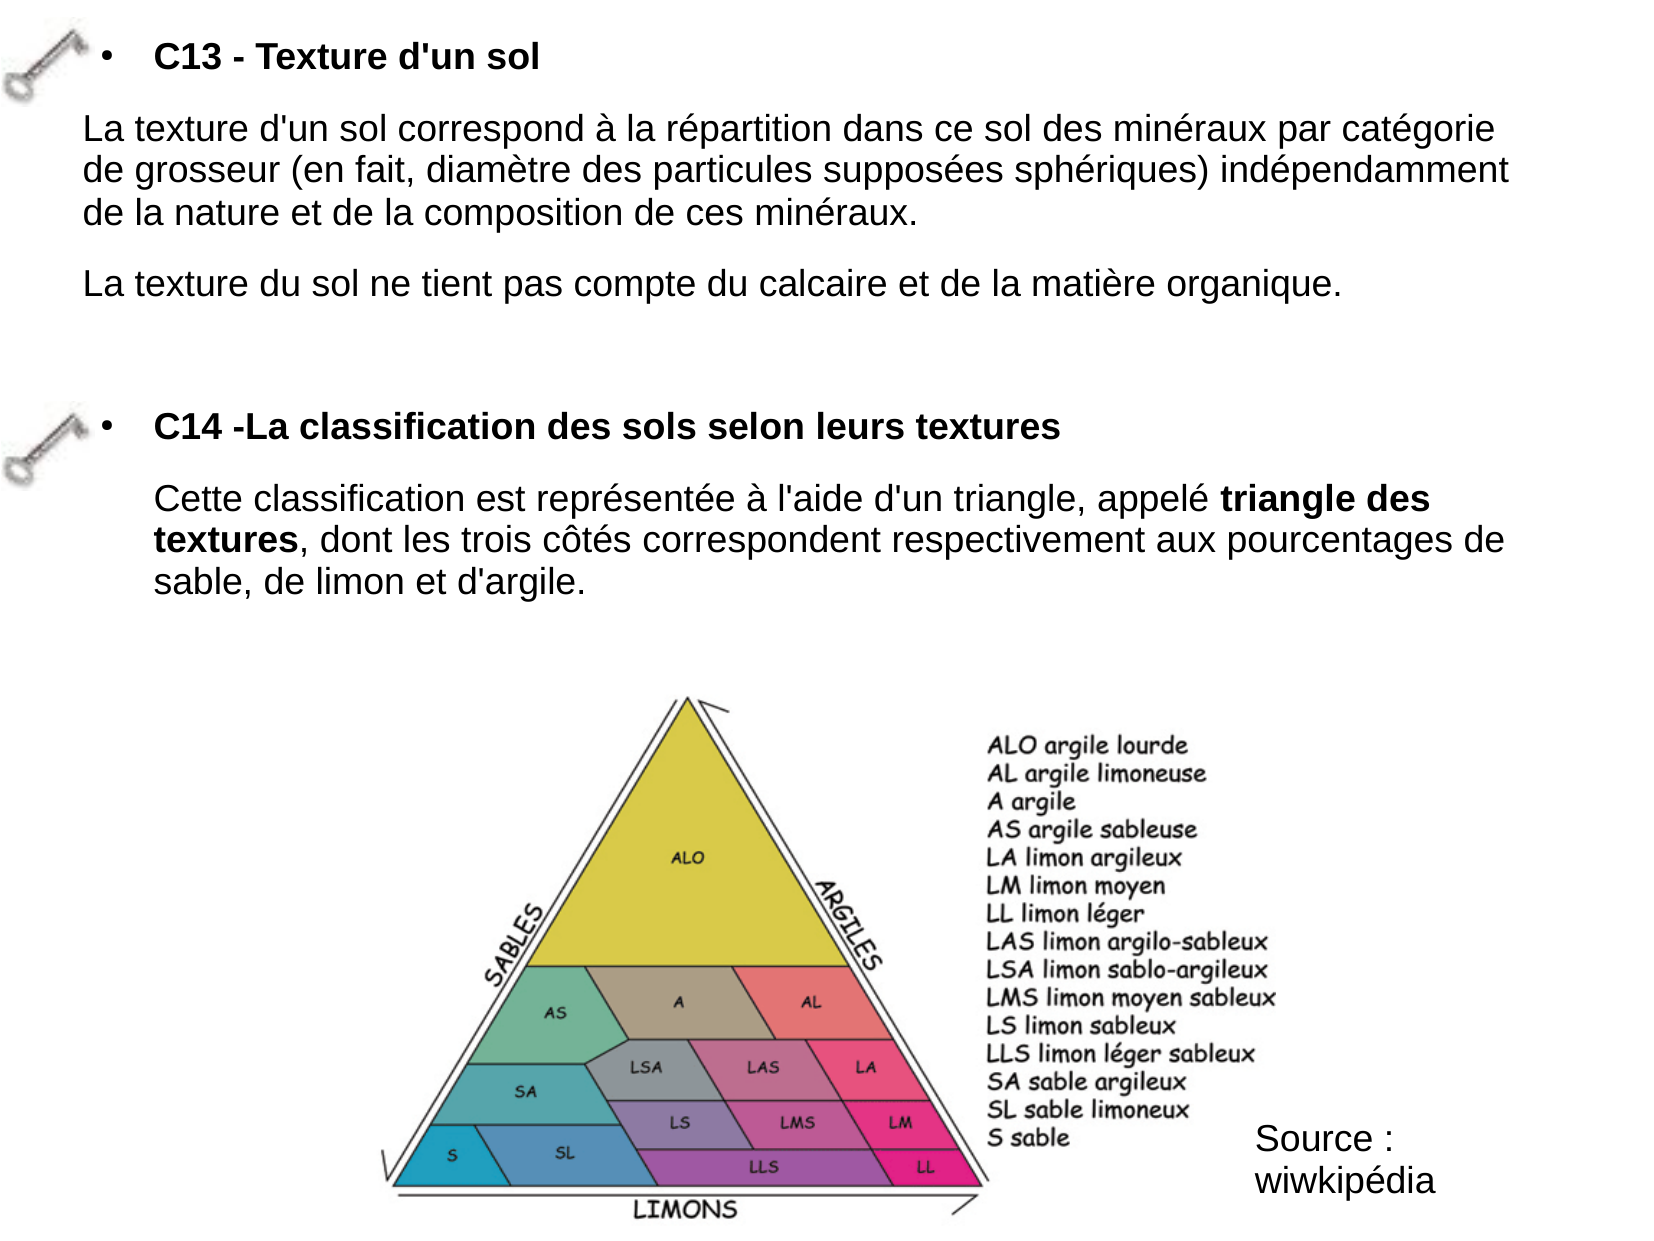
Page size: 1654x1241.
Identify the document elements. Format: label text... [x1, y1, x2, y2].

picture [1, 14, 95, 107]
list C13 - Texture d'un sol La texture d'un sol correspond à la répartition dans ce sol des minéraux par catégorie de grosseur (en fait, diamètre des particules supposées sphériques) indépendamment de la nature et de la composition de ces minéraux. La texture du sol ne tient pas compte du calcaire et de la matière organique. C14 -La classification des sols selon leurs textures Cette classification est représentée à l'aide d'un triangle, appelé triangle des textures, dont les trois côtés correspondent respectivement aux pourcentages de sable, de limon et d'argile. [82, 35, 1538, 1010]
text_box Source : wiwkipédia [1240, 1110, 1583, 1210]
picture [1, 401, 95, 491]
picture [354, 673, 1276, 1241]
